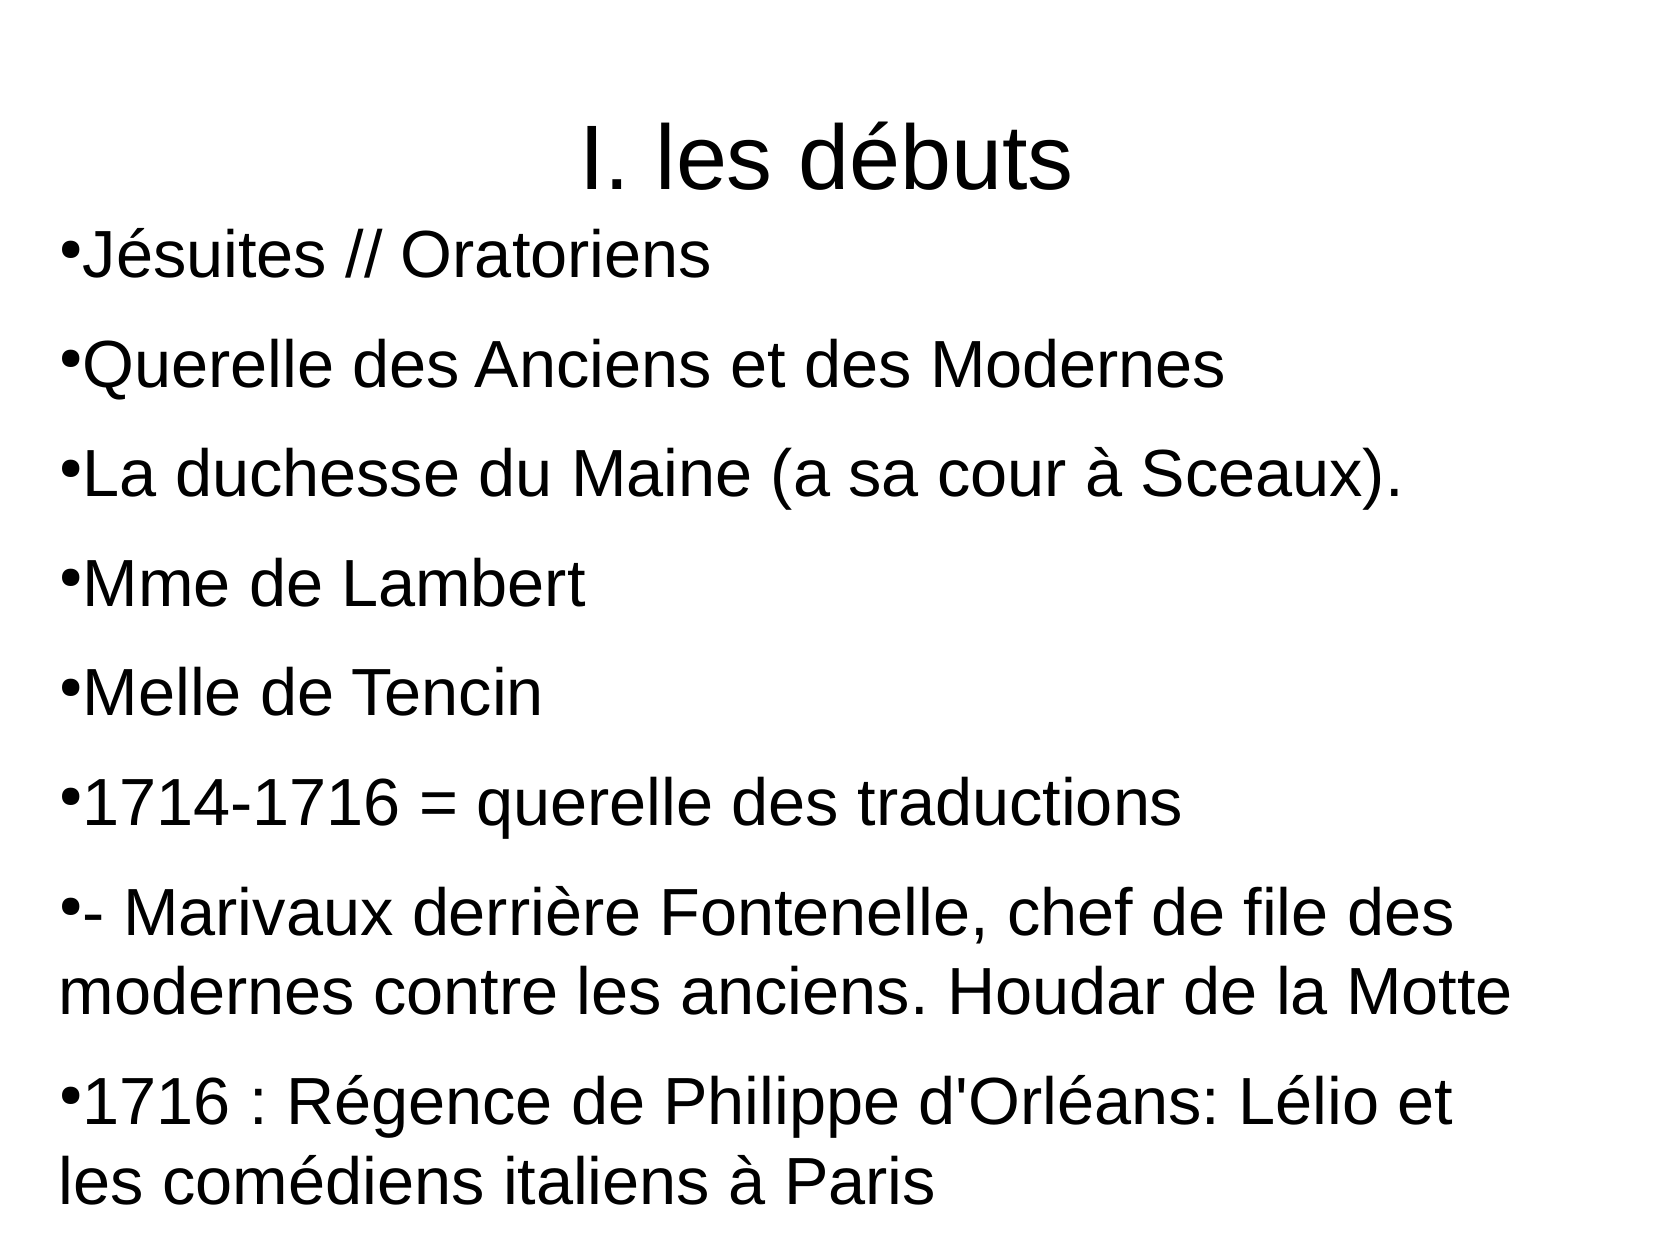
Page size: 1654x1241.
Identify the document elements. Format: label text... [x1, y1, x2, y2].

list Jésuites // Oratoriens Querelle des Anciens et des Modernes La duchesse du Maine (a sa cour à Sceaux). Mme de Lambert Melle de Tencin 1714-1716 = querelle des traductions - Marivaux derrière Fontenelle, chef de file des modernes contre les anciens. Houdar de la Motte 1716 : Régence de Philippe d'Orléans: Lélio et les comédiens italiens à Paris [59, 211, 1548, 1241]
title I. les débuts [82, 49, 1571, 257]
